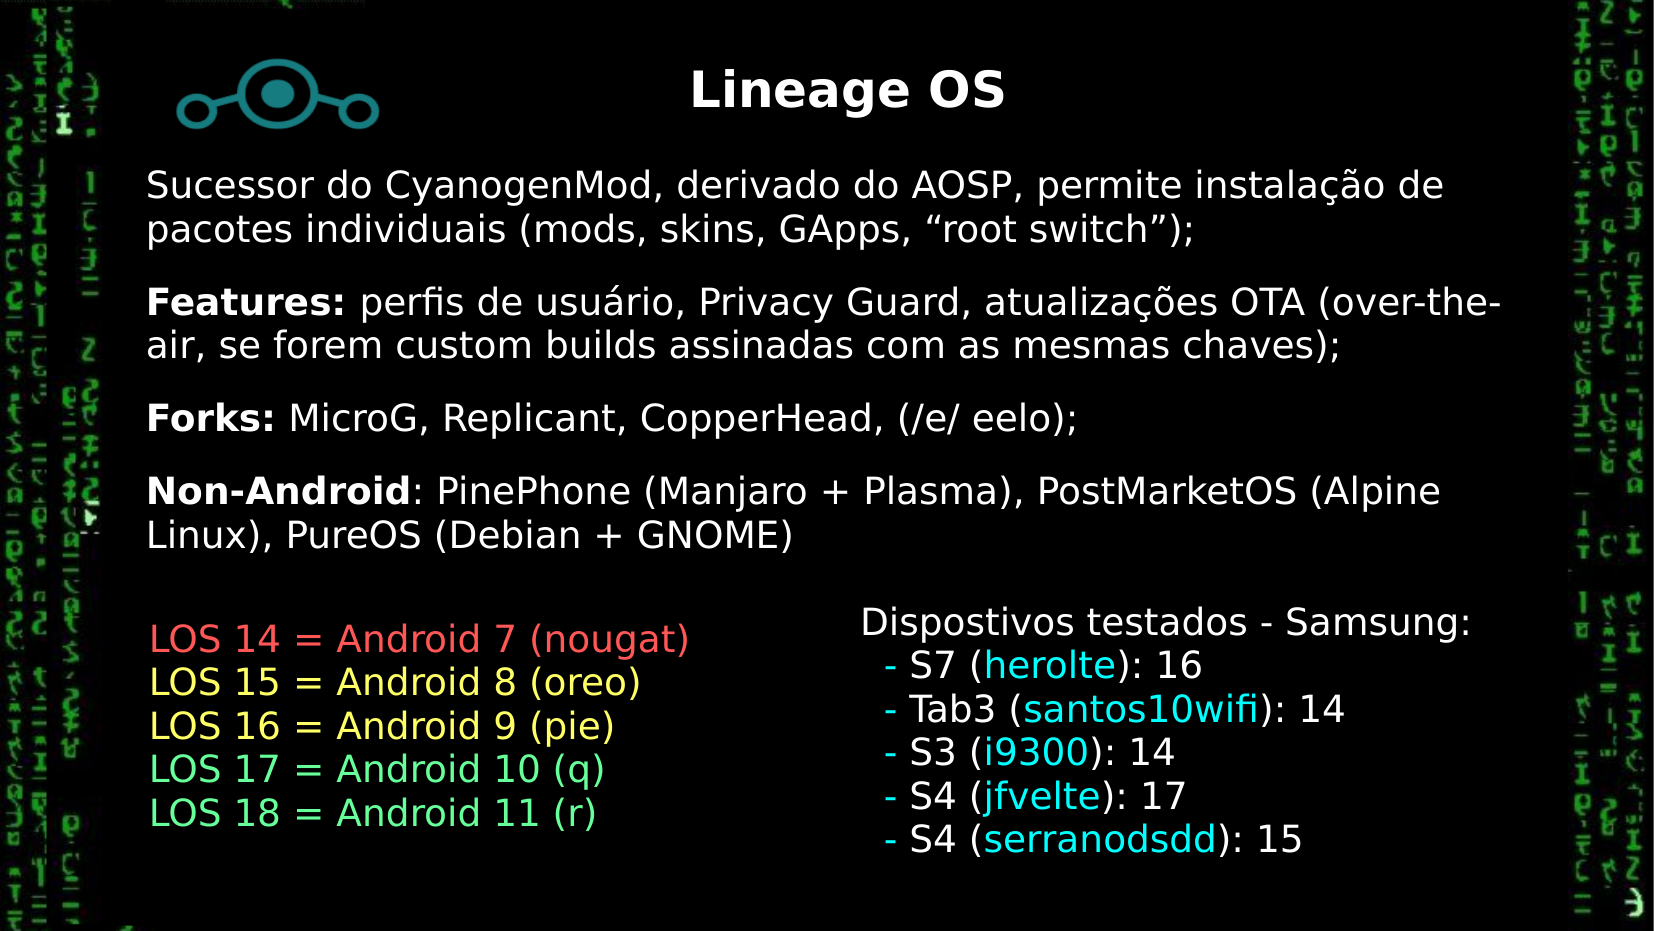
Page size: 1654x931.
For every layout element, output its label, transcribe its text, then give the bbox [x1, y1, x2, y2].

list LOS 14 = Android 7 (nougat) LOS 15 = Android 8 (oreo) LOS 16 = Android 9 (pie) LOS 17 = Android 10 (q) LOS 18 = Android 11 (r) [78, 617, 694, 839]
picture [0, 0, 1654, 931]
list Dispostivos testados - Samsung: - S7 (herolte): 16 - Tab3 (santos10wifi): 14 - S3 (i9300): 14 - S4 (jfvelte): 17 - S4 (serranodsdd): 15 [789, 600, 1507, 874]
list Lineage OS Sucessor do CyanogenMod, derivado do AOSP, permite instalação de pacotes individuais (mods, skins, GApps, “root switch”); Features: perfis de usuário, Privacy Guard, atualizações OTA (over-the-air, se forem custom builds assinadas com as mesmas chaves); Forks: MicroG, Replicant, CopperHead, (/e/ eelo); Non-Android: PinePhone (Manjaro + Plasma), PostMarketOS (Alpine Linux), PureOS (Debian + GNOME) [75, 60, 1551, 586]
